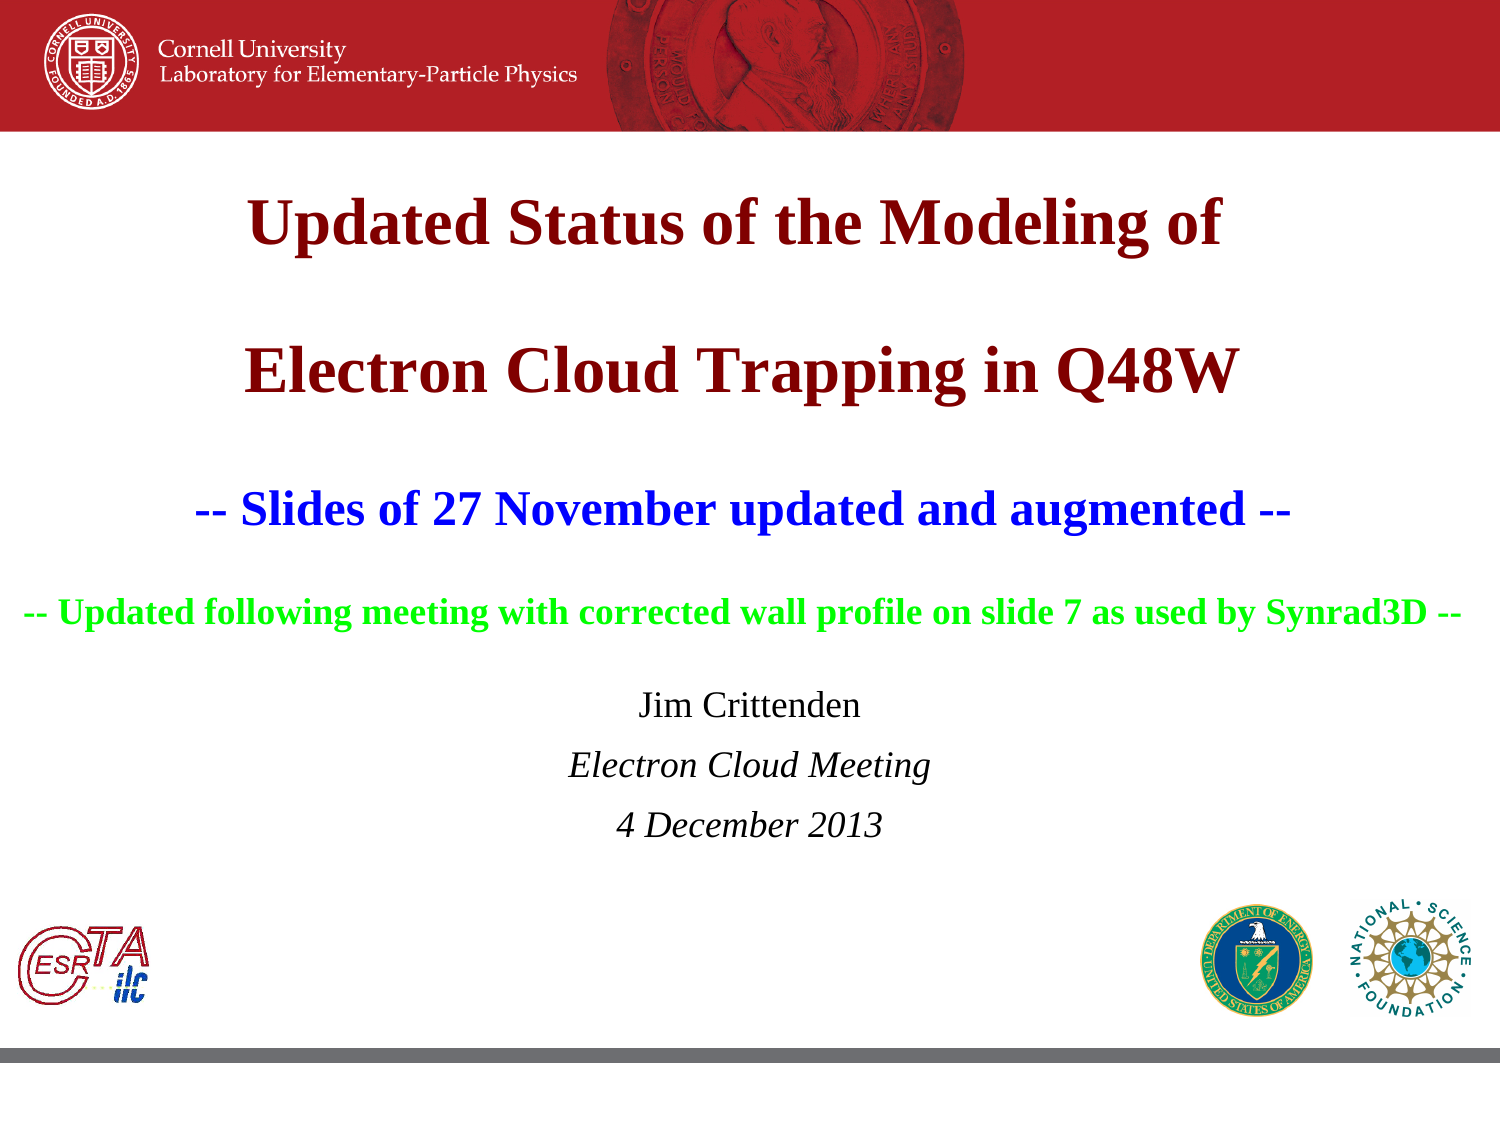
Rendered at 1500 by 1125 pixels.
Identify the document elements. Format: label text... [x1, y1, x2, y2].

title Updated Status of the Modeling of Electron Cloud Trapping in Q48W -- Slides of 27 November updated and augmented -- -- Updated following meeting with corrected wall profile on slide 7 as used by Synrad3D -- [0, 176, 1494, 706]
subtitle Jim Crittenden Electron Cloud Meeting 4 December 2013 [300, 706, 1201, 852]
picture [8, 899, 151, 1036]
picture [0, 0, 1500, 132]
picture [1350, 899, 1471, 1017]
picture [1200, 904, 1313, 1017]
